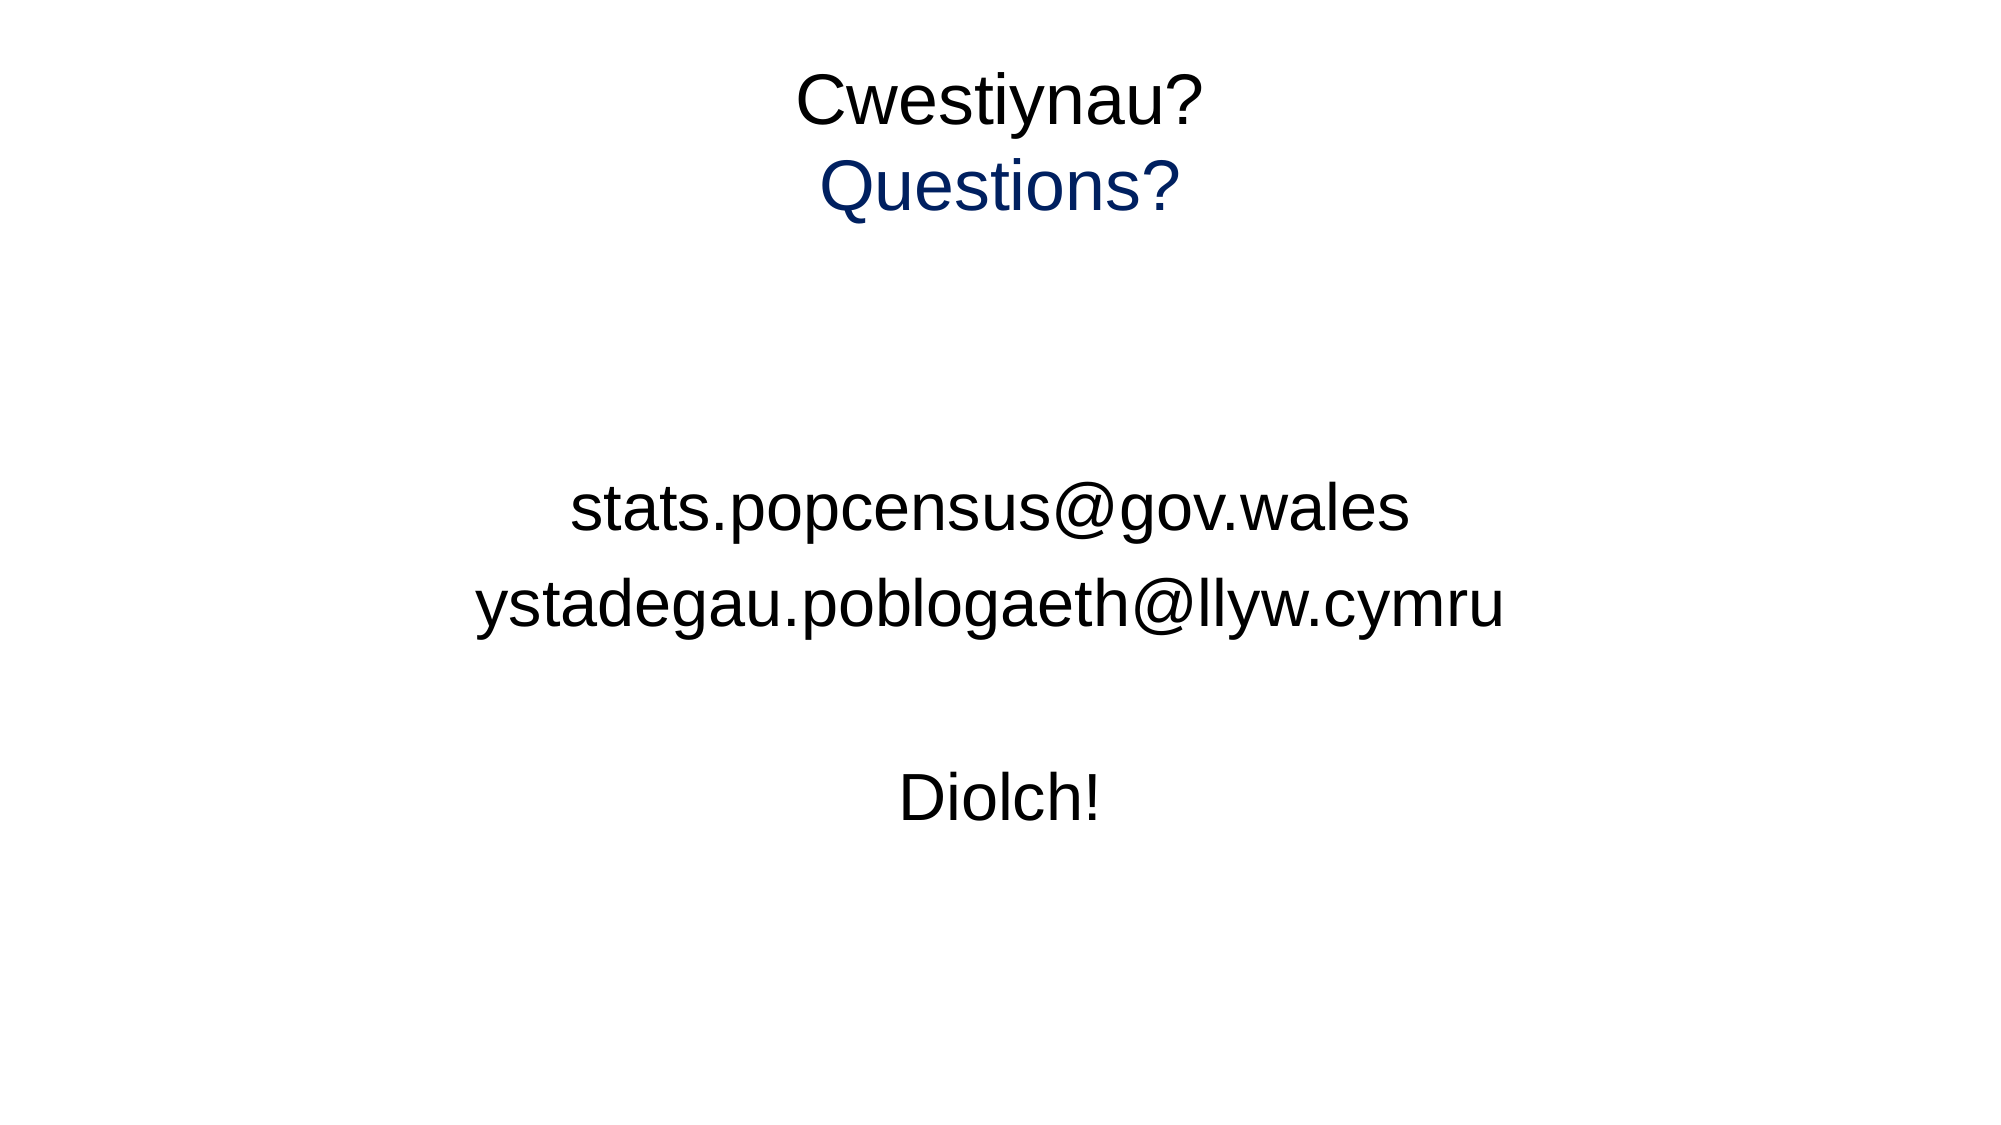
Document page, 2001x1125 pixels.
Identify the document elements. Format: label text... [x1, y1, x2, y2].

list stats.popcensus@gov.wales ystadegau.poblogaeth@llyw.cymru Diolch! [99, 262, 1900, 1005]
title Cwestiynau? Questions? [99, 45, 1900, 233]
